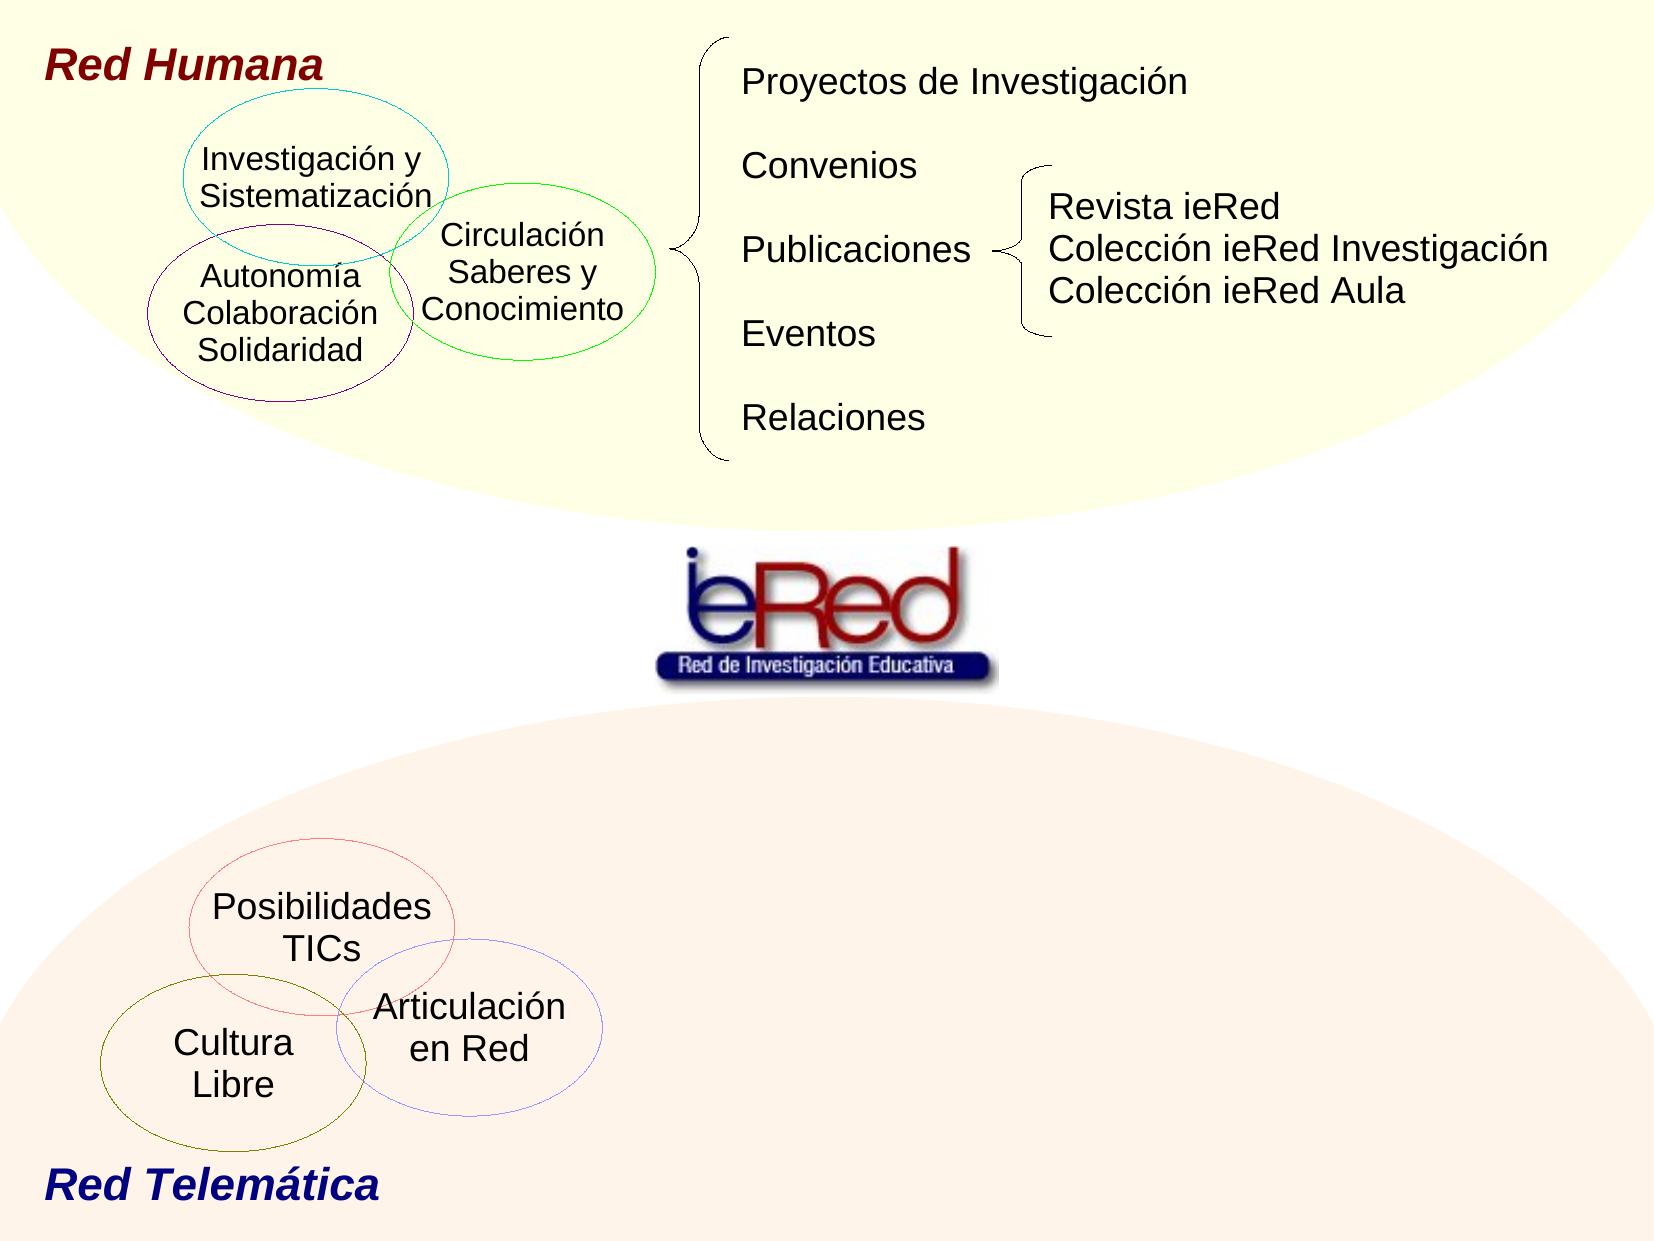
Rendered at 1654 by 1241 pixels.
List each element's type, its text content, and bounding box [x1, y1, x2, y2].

text_box Proyectos de Investigación Convenios Publicaciones Eventos Relaciones [726, 53, 1229, 446]
text_box Autonomía Colaboración Solidaridad [147, 235, 413, 402]
text_box Red Humana [29, 31, 340, 98]
text_box Posibilidades TICs [188, 838, 455, 1008]
text_box Articulación en Red [339, 938, 603, 1117]
text_box Revista ieRed Colección ieRed Investigación Colección ieRed Aula [1033, 178, 1595, 319]
text_box Cultura Libre [100, 974, 367, 1152]
text_box Investigación y Sistematización [183, 88, 449, 266]
picture [654, 546, 999, 695]
text_box Red Telemática [29, 1151, 396, 1218]
text_box Circulación Saberes y Conocimiento [389, 183, 656, 361]
